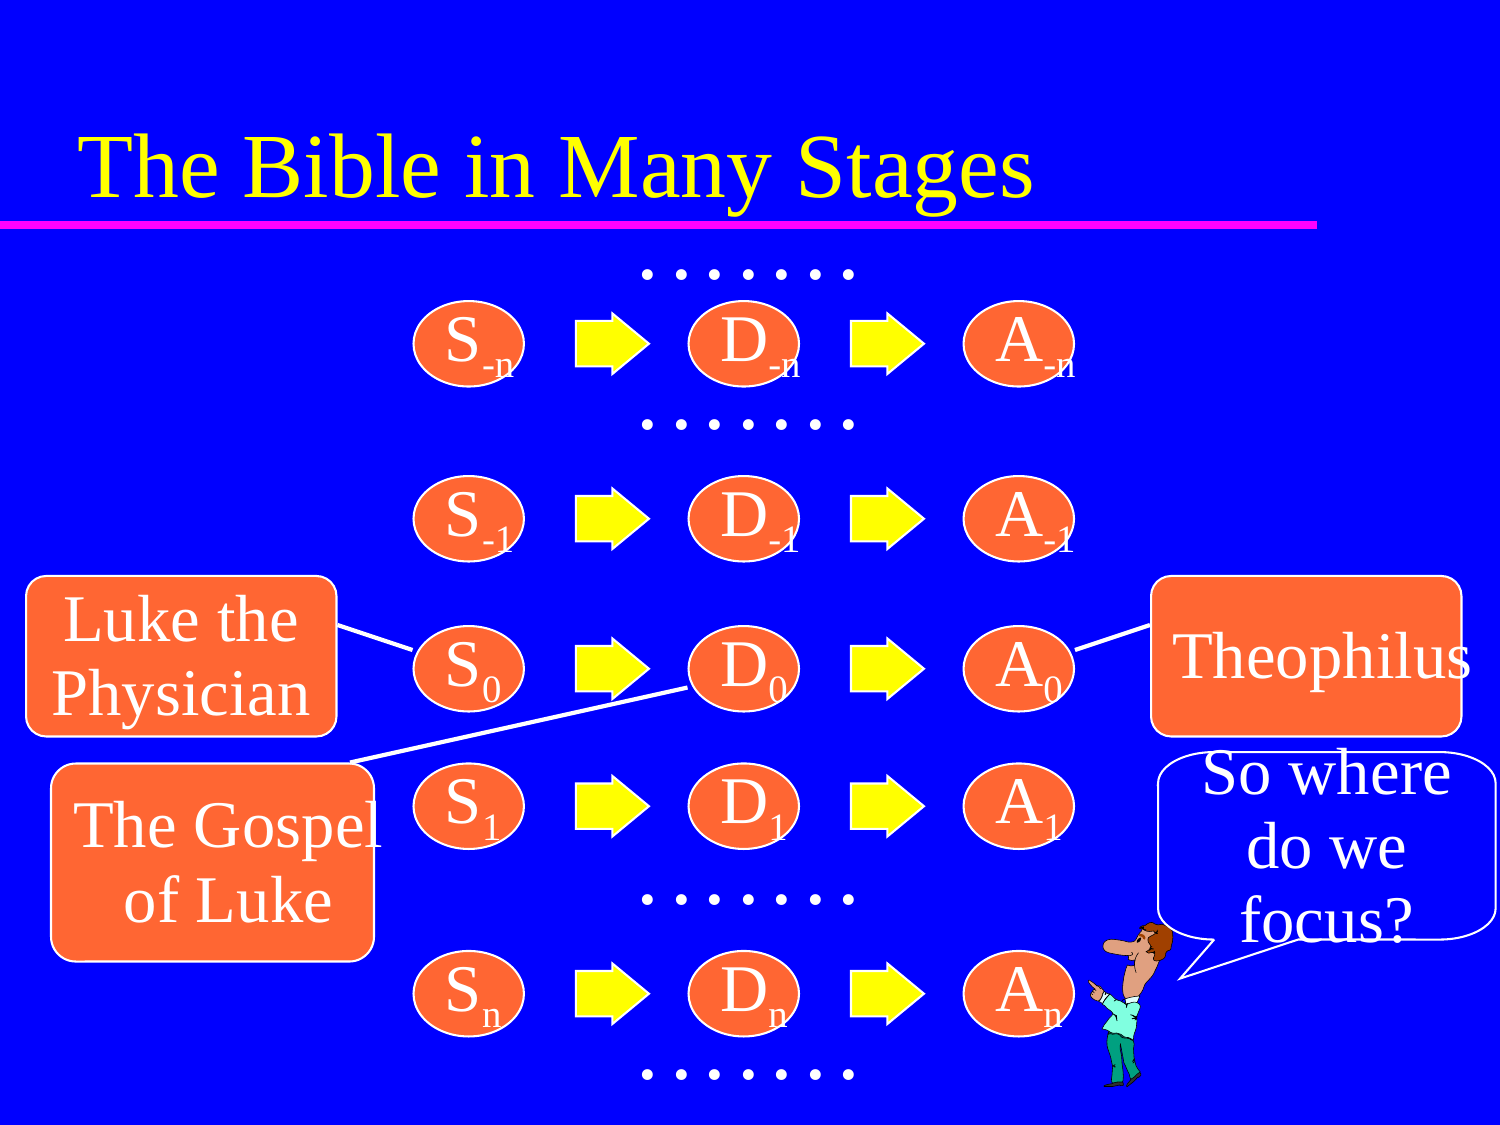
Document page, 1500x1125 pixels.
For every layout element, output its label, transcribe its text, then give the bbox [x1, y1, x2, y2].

text_box Sn [413, 950, 524, 1037]
text_box [575, 963, 649, 1024]
text_box D-1 [688, 476, 800, 562]
text_box [850, 488, 924, 549]
title The Bible in Many Stages [62, 43, 1338, 225]
text_box S-1 [413, 476, 524, 562]
text_box S1 [413, 763, 524, 849]
text_box . . . . . . . [624, 362, 1088, 452]
text_box [850, 313, 924, 362]
text_box A0 [1048, 678, 1057, 701]
text_box Theophilus [1151, 575, 1462, 737]
text_box Luke the Physician [26, 575, 337, 737]
text_box Dn [688, 950, 800, 1012]
text_box . . . . . . . [624, 837, 1088, 927]
text_box A-n [963, 302, 1075, 362]
text_box [575, 488, 649, 549]
text_box An [963, 950, 1075, 1012]
text_box . . . . . . . [624, 212, 1088, 302]
text_box The Gospel of Luke [51, 763, 374, 962]
text_box D1 [688, 763, 800, 837]
text_box [575, 313, 649, 374]
text_box [850, 963, 924, 1012]
text_box So where do we focus? [1158, 752, 1496, 979]
text_box [575, 775, 649, 837]
text_box D0 [773, 678, 782, 701]
text_box S-n [413, 301, 524, 387]
text_box A0 [963, 626, 1075, 712]
text_box [850, 775, 924, 837]
chart [1087, 921, 1174, 1088]
text_box D0 [688, 626, 800, 712]
text_box S0 [413, 626, 524, 712]
text_box A-1 [963, 476, 1075, 562]
text_box [575, 638, 649, 699]
text_box D-n [688, 302, 800, 362]
text_box [850, 638, 924, 699]
text_box A1 [963, 763, 1075, 837]
text_box . . . . . . . [624, 1012, 1088, 1102]
